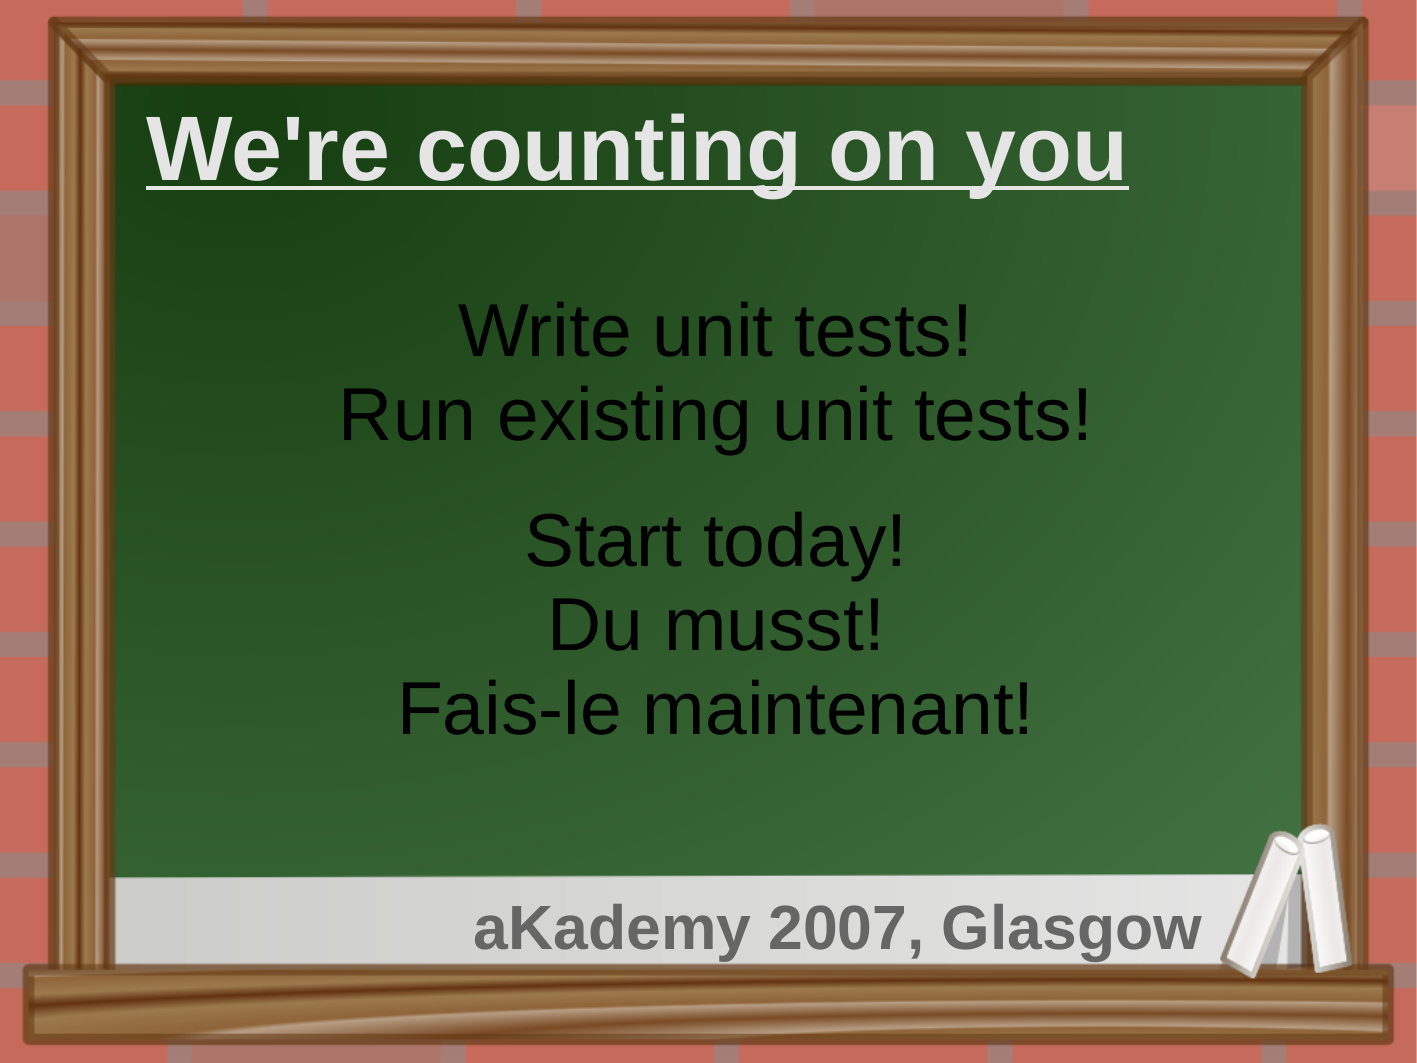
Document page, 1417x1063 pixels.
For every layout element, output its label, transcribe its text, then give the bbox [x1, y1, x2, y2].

text_box Write unit tests! Run existing unit tests! Start today! Du musst! Fais-le maintenant! [122, 197, 1310, 869]
text_box We're counting on you [131, 90, 1313, 204]
picture [0, 0, 1417, 1063]
